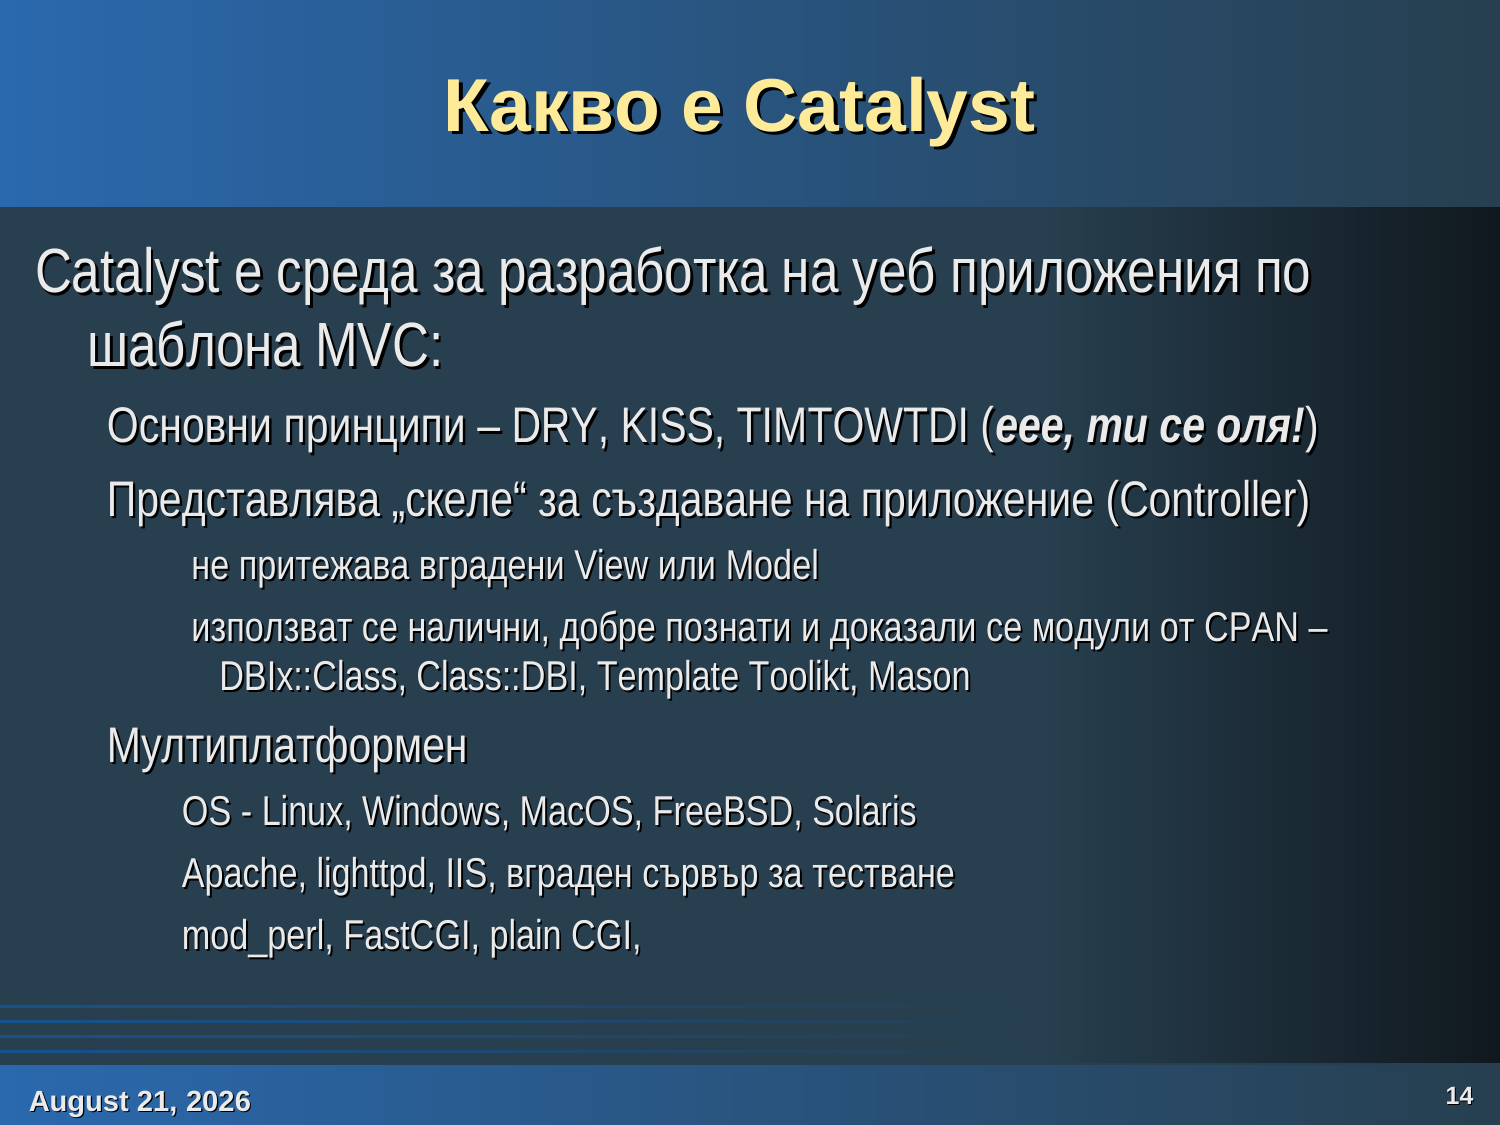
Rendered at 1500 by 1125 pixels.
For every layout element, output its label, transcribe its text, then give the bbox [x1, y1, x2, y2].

title Какво е Catalyst [13, 8, 1487, 197]
list Catalyst е среда за разработка на уеб приложения по шаблона MVC: Основни принципи – DRY, KISS, TIMTOWTDI (еее, ти се оля!) Представлява „скеле“ за създаване на приложение (Controller) не притежава вградени View или Model използват се налични, добре познати и доказали се модули от CPAN – DBIx::Class, Class::DBI, Template Toolikt, Mason Мултиплатформен OS - Linux, Windows, MacOS, FreeBSD, Solaris Apache, lighttpd, IIS, вграден сървър за тестване mod_perl, FastCGI, plain CGI, [31, 232, 1469, 1065]
